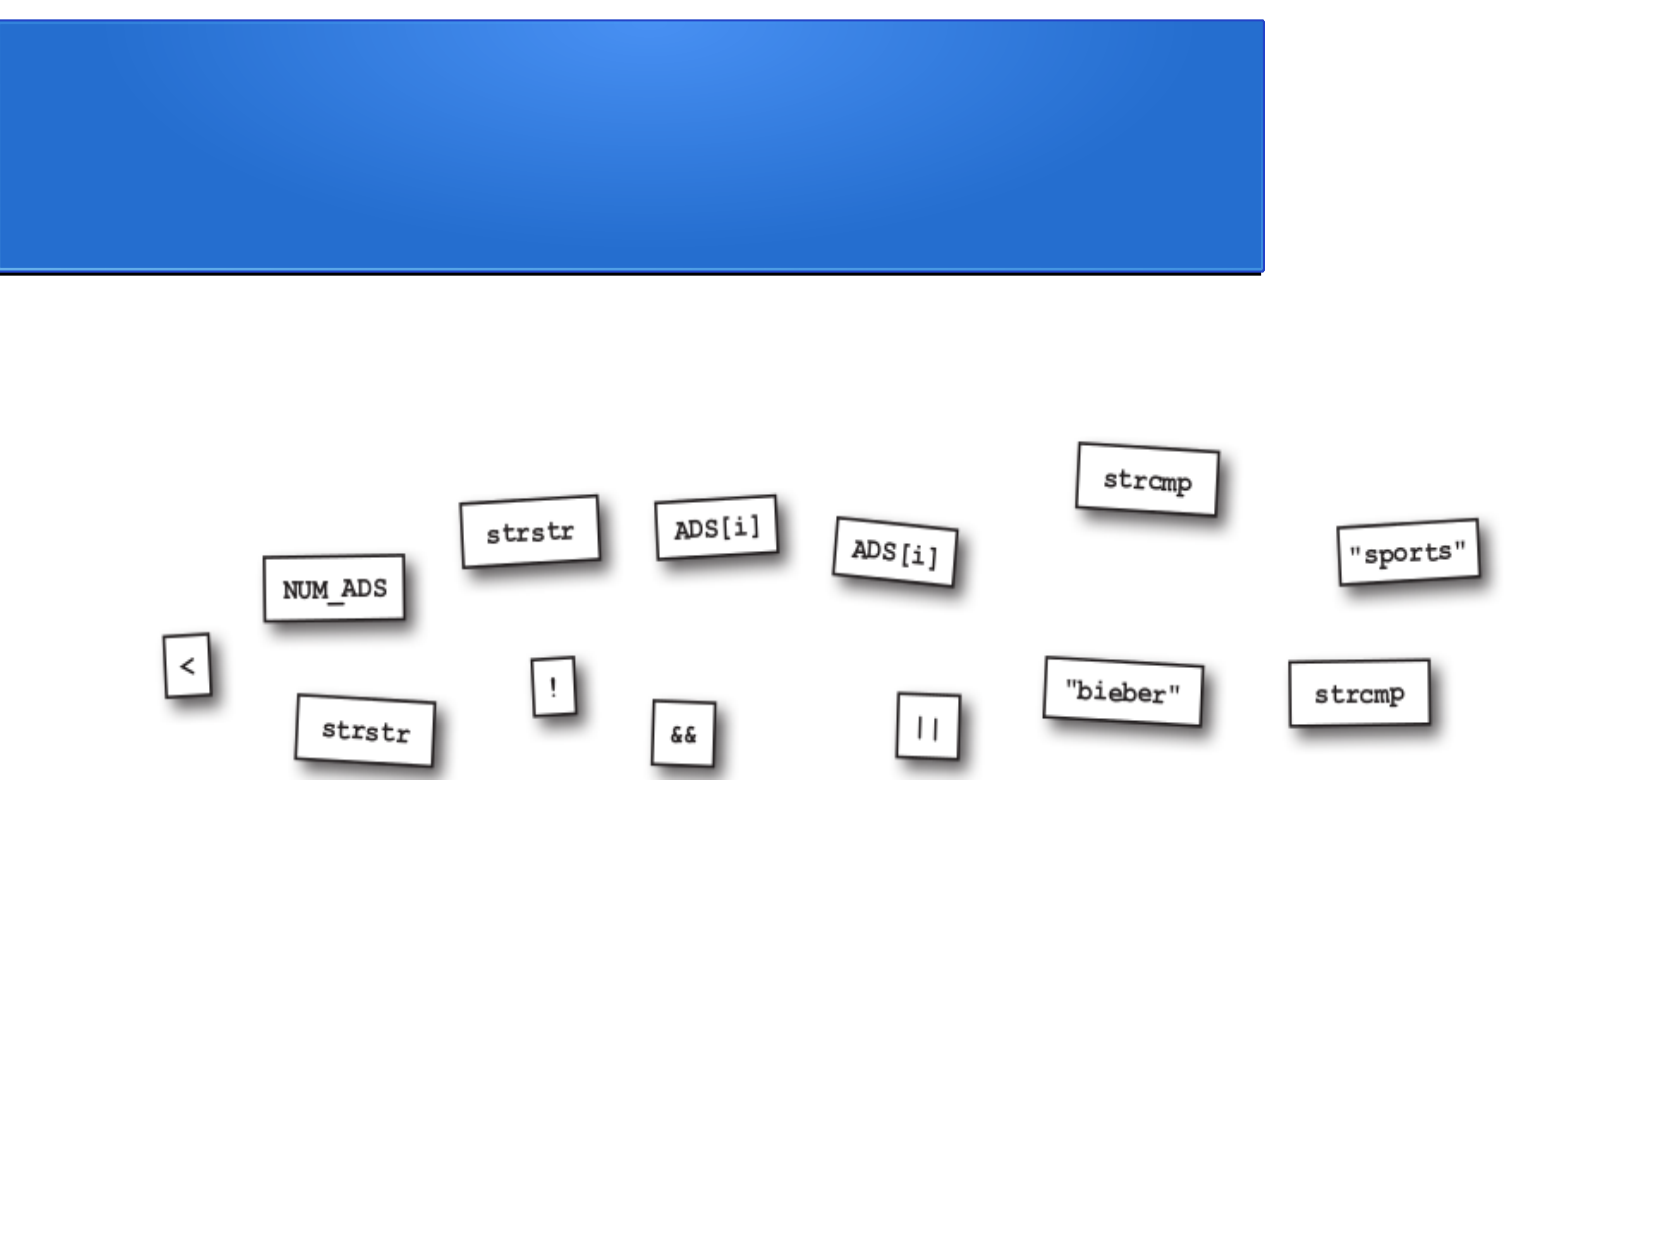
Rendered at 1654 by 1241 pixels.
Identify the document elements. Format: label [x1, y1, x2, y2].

picture [129, 436, 1536, 780]
